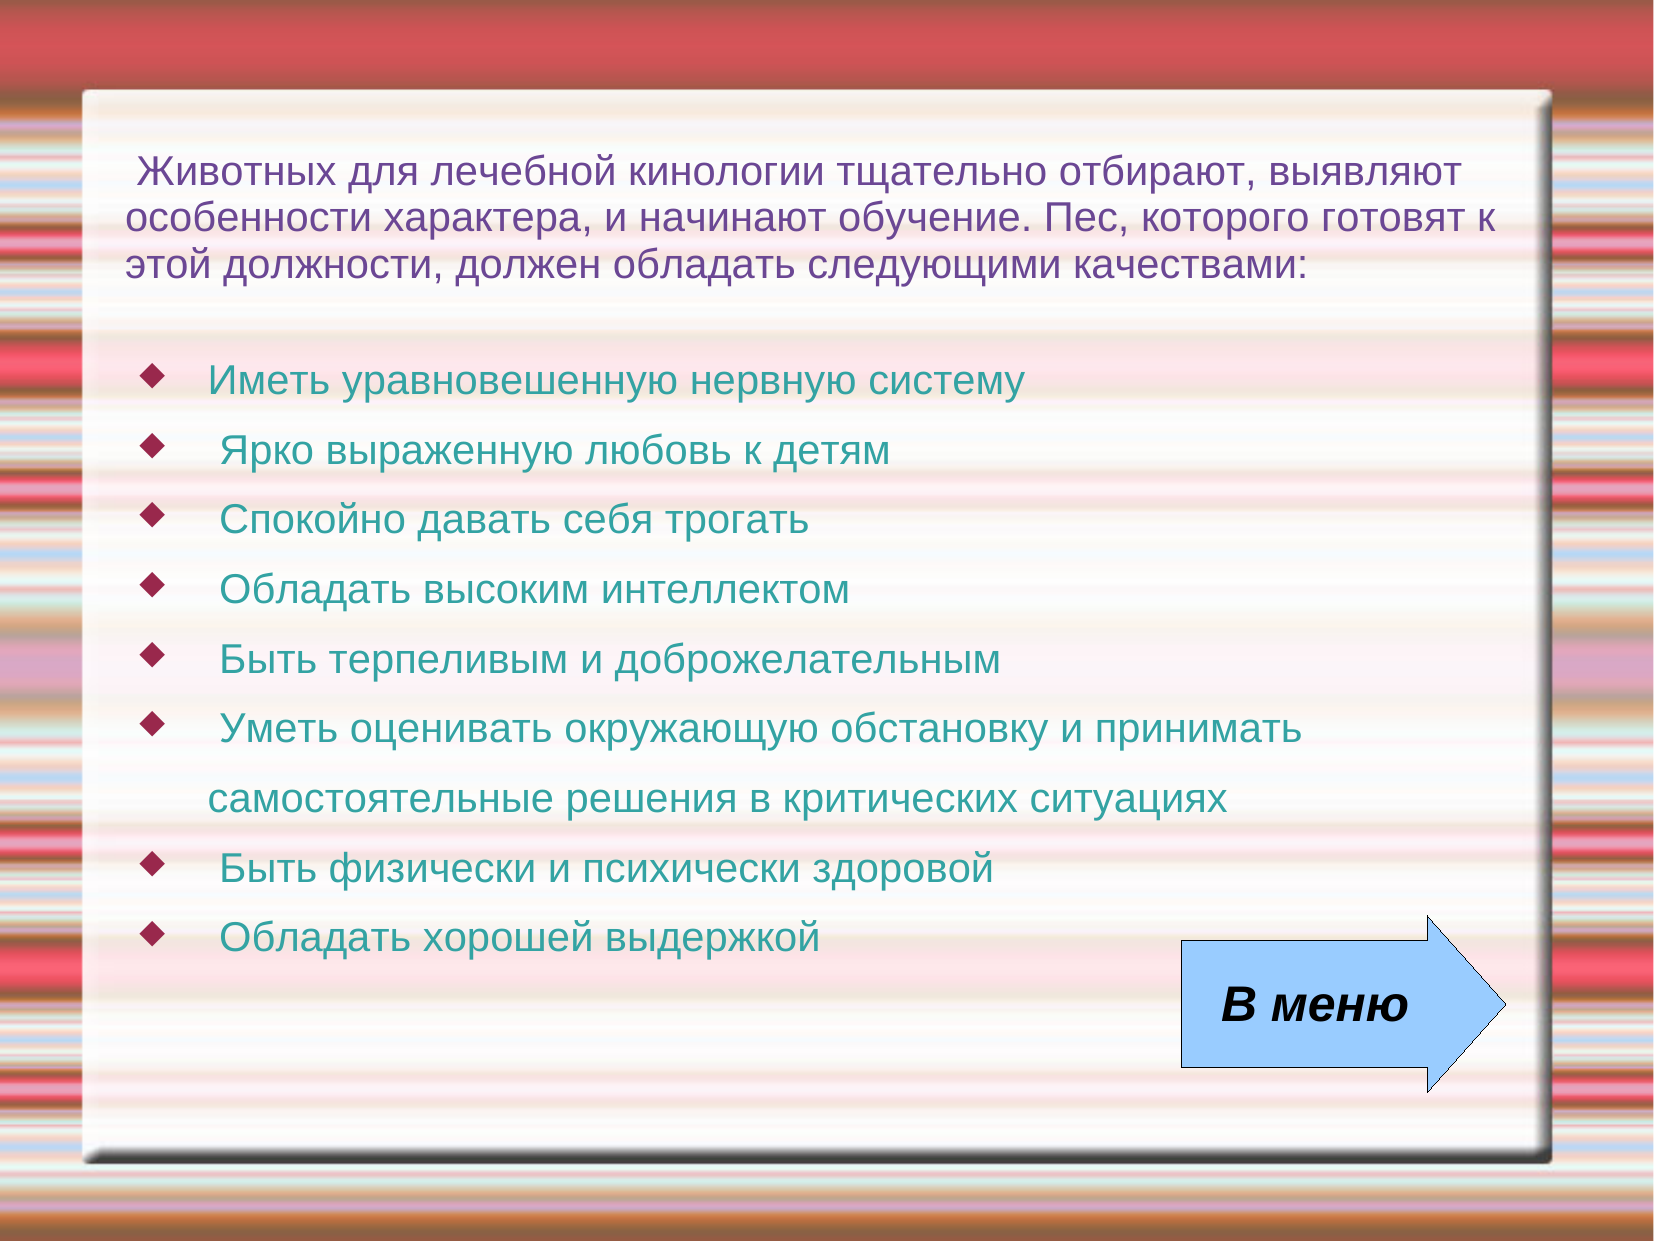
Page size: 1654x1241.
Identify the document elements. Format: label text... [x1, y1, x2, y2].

text_box В меню [1181, 915, 1506, 1093]
picture [0, 0, 1654, 1241]
list Животных для лечебной кинологии тщательно отбирают, выявляют особенности характера, и начинают обучение. Пес, которого готовят к этой должности, должен обладать следующими качествами: Иметь уравновешенную нервную систему Ярко выраженную любовь к детям Спокойно давать себя трогать Обладать высоким интеллектом Быть терпеливым и доброжелательным Уметь оценивать окружающую обстановку и принимать самостоятельные решения в критических ситуациях Быть физически и психически здоровой Обладать хорошей выдержкой [124, 147, 1506, 967]
